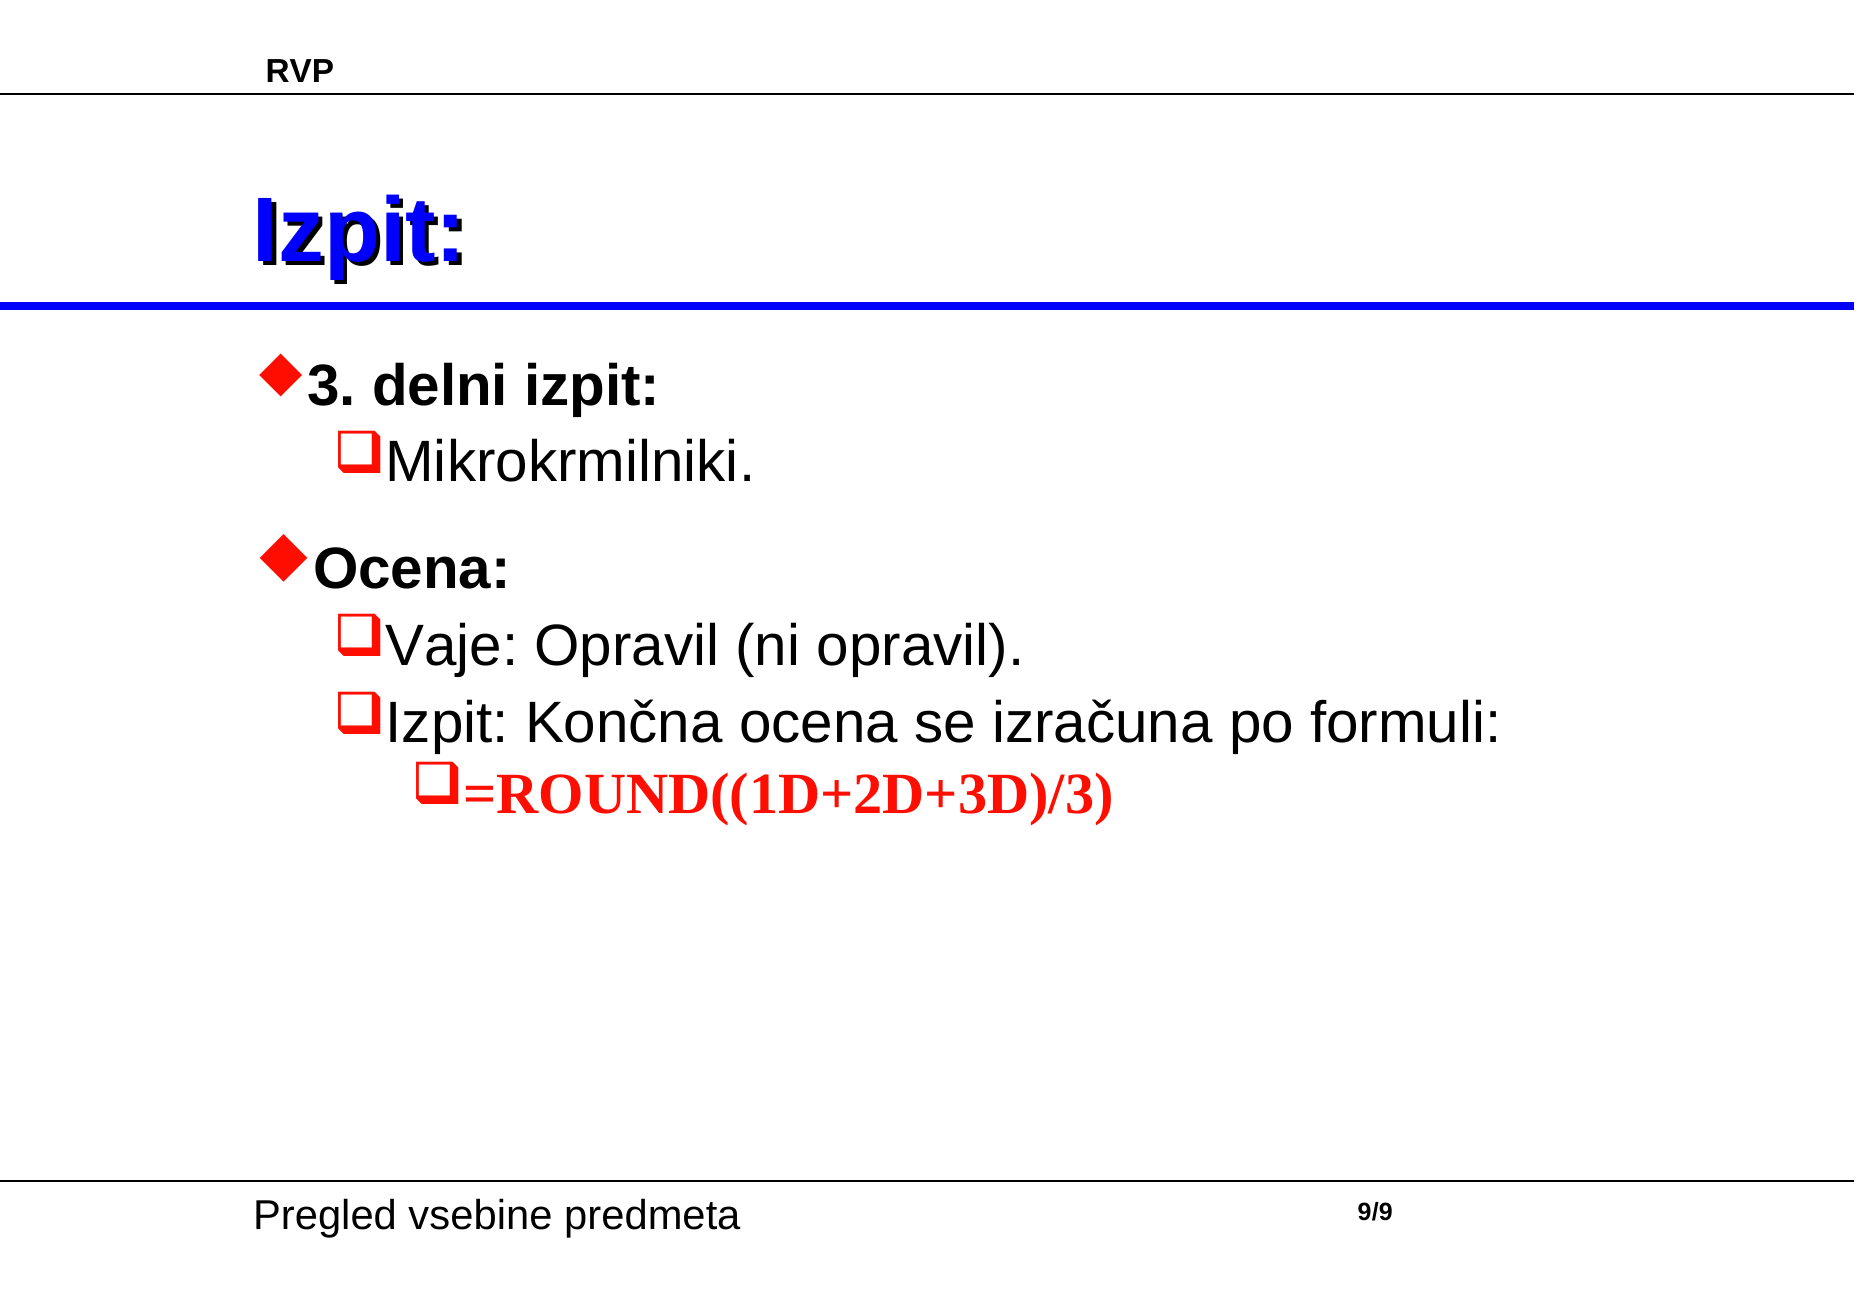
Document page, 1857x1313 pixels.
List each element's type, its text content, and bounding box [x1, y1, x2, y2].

title Izpit: [252, 143, 1629, 282]
list 3. delni izpit: Mikrokrmilniki. Ocena: Vaje: Opravil (ni opravil). Izpit: Končna ocena se izračuna po formuli: =ROUND((1D+2D+3D)/3) [254, 347, 1754, 1132]
